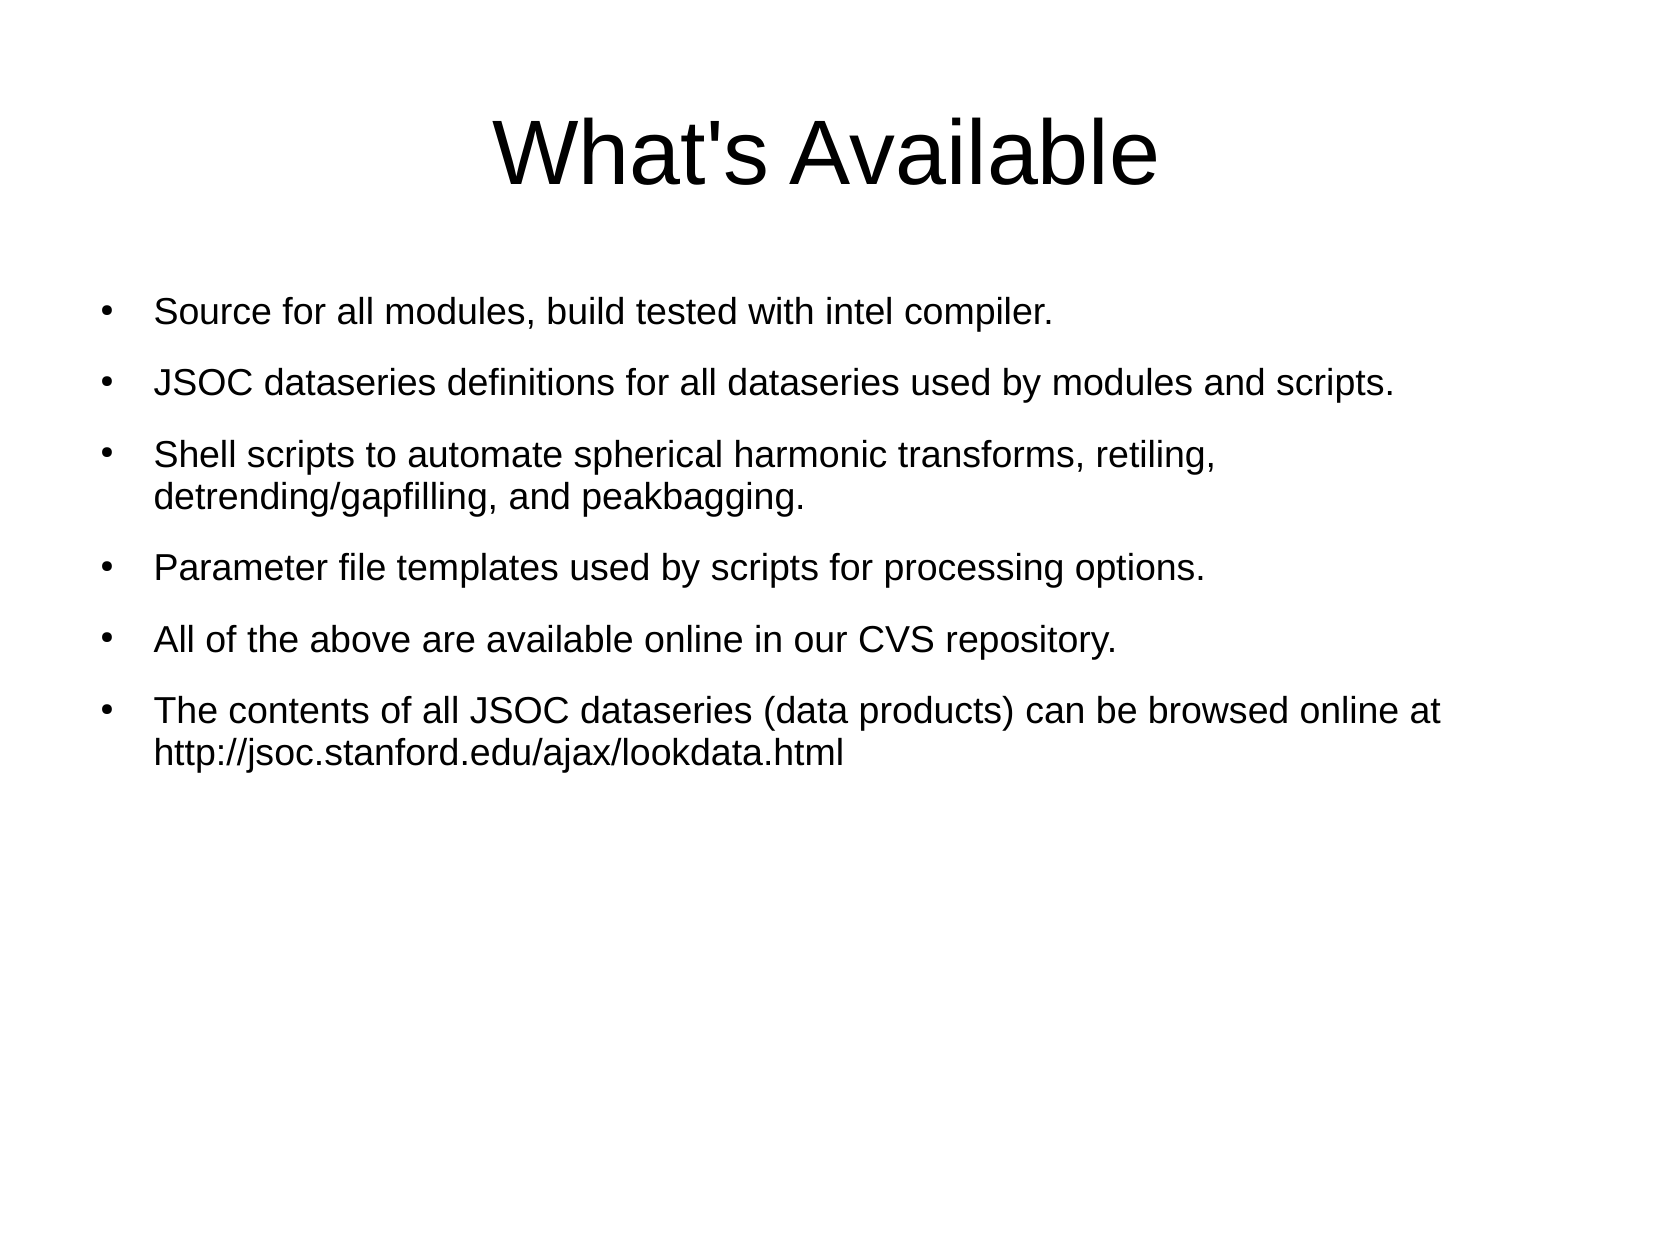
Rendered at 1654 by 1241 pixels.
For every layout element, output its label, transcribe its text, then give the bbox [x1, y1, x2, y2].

title What's Available [82, 56, 1571, 250]
list Source for all modules, build tested with intel compiler. JSOC dataseries definitions for all dataseries used by modules and scripts. Shell scripts to automate spherical harmonic transforms, retiling, detrending/gapfilling, and peakbagging. Parameter file templates used by scripts for processing options. All of the above are available online in our CVS repository. The contents of all JSOC dataseries (data products) can be browsed online at http://jsoc.stanford.edu/ajax/lookdata.html [82, 290, 1571, 1094]
